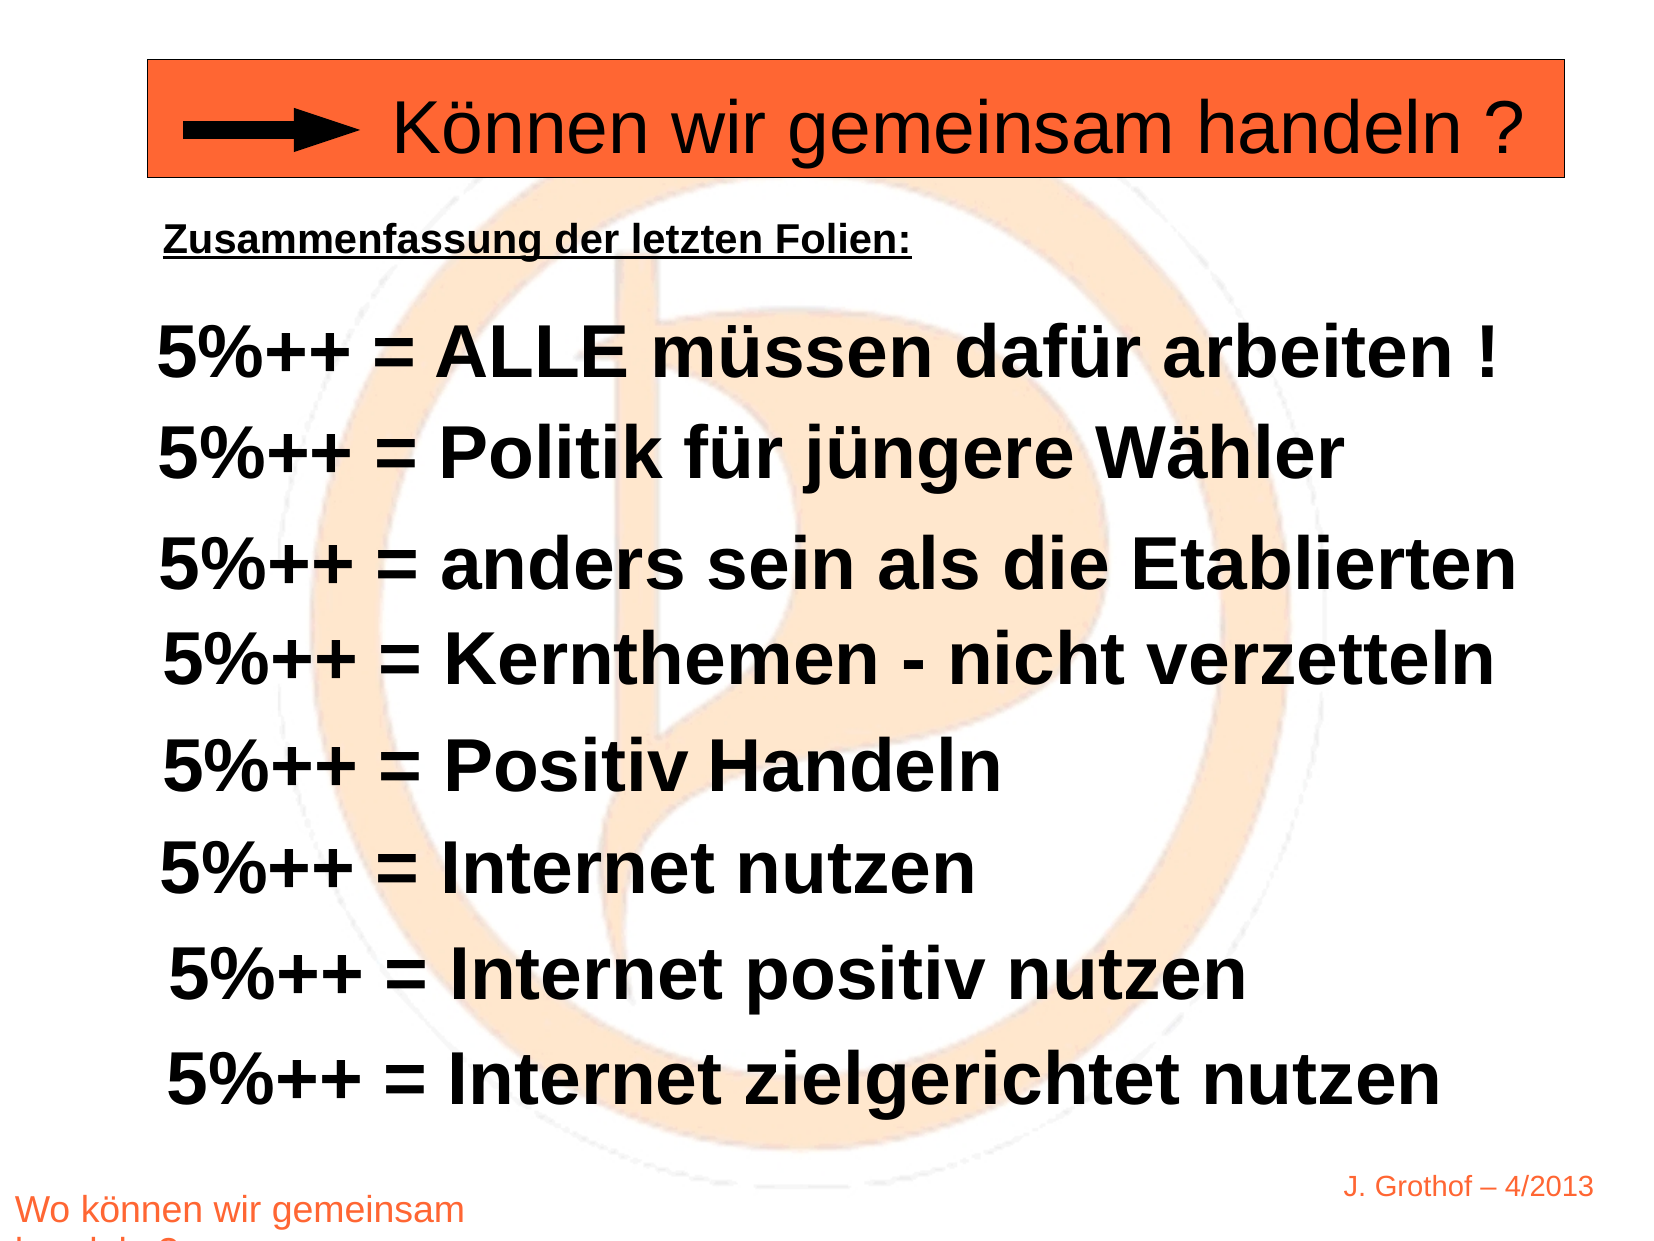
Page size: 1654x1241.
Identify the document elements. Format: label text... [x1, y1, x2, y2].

text_box Zusammenfassung der letzten Folien: [147, 208, 975, 296]
text_box 5%++ = Internet zielgerichtet nutzen [128, 1021, 1480, 1130]
text_box 5%++ = Internet nutzen [121, 810, 993, 919]
text_box 5%++ = Internet positiv nutzen [130, 916, 1264, 1021]
text_box 5%++ = ALLE müssen dafür arbeiten ! [118, 295, 1536, 404]
picture [0, 0, 1654, 1241]
text_box 5%++ = Kernthemen - nicht verzetteln [124, 602, 1513, 711]
text_box [147, 59, 1565, 178]
text_box 5%++ = anders sein als die Etablierten [144, 513, 1535, 643]
text_box 5%++ = Politik für jüngere Wähler [142, 403, 1383, 502]
text_box 5%++ = Positiv Handeln [124, 708, 1019, 817]
text_box Wo können wir gemeinsam handeln ? [0, 1181, 654, 1239]
text_box Können wir gemeinsam handeln ? [376, 78, 1542, 178]
